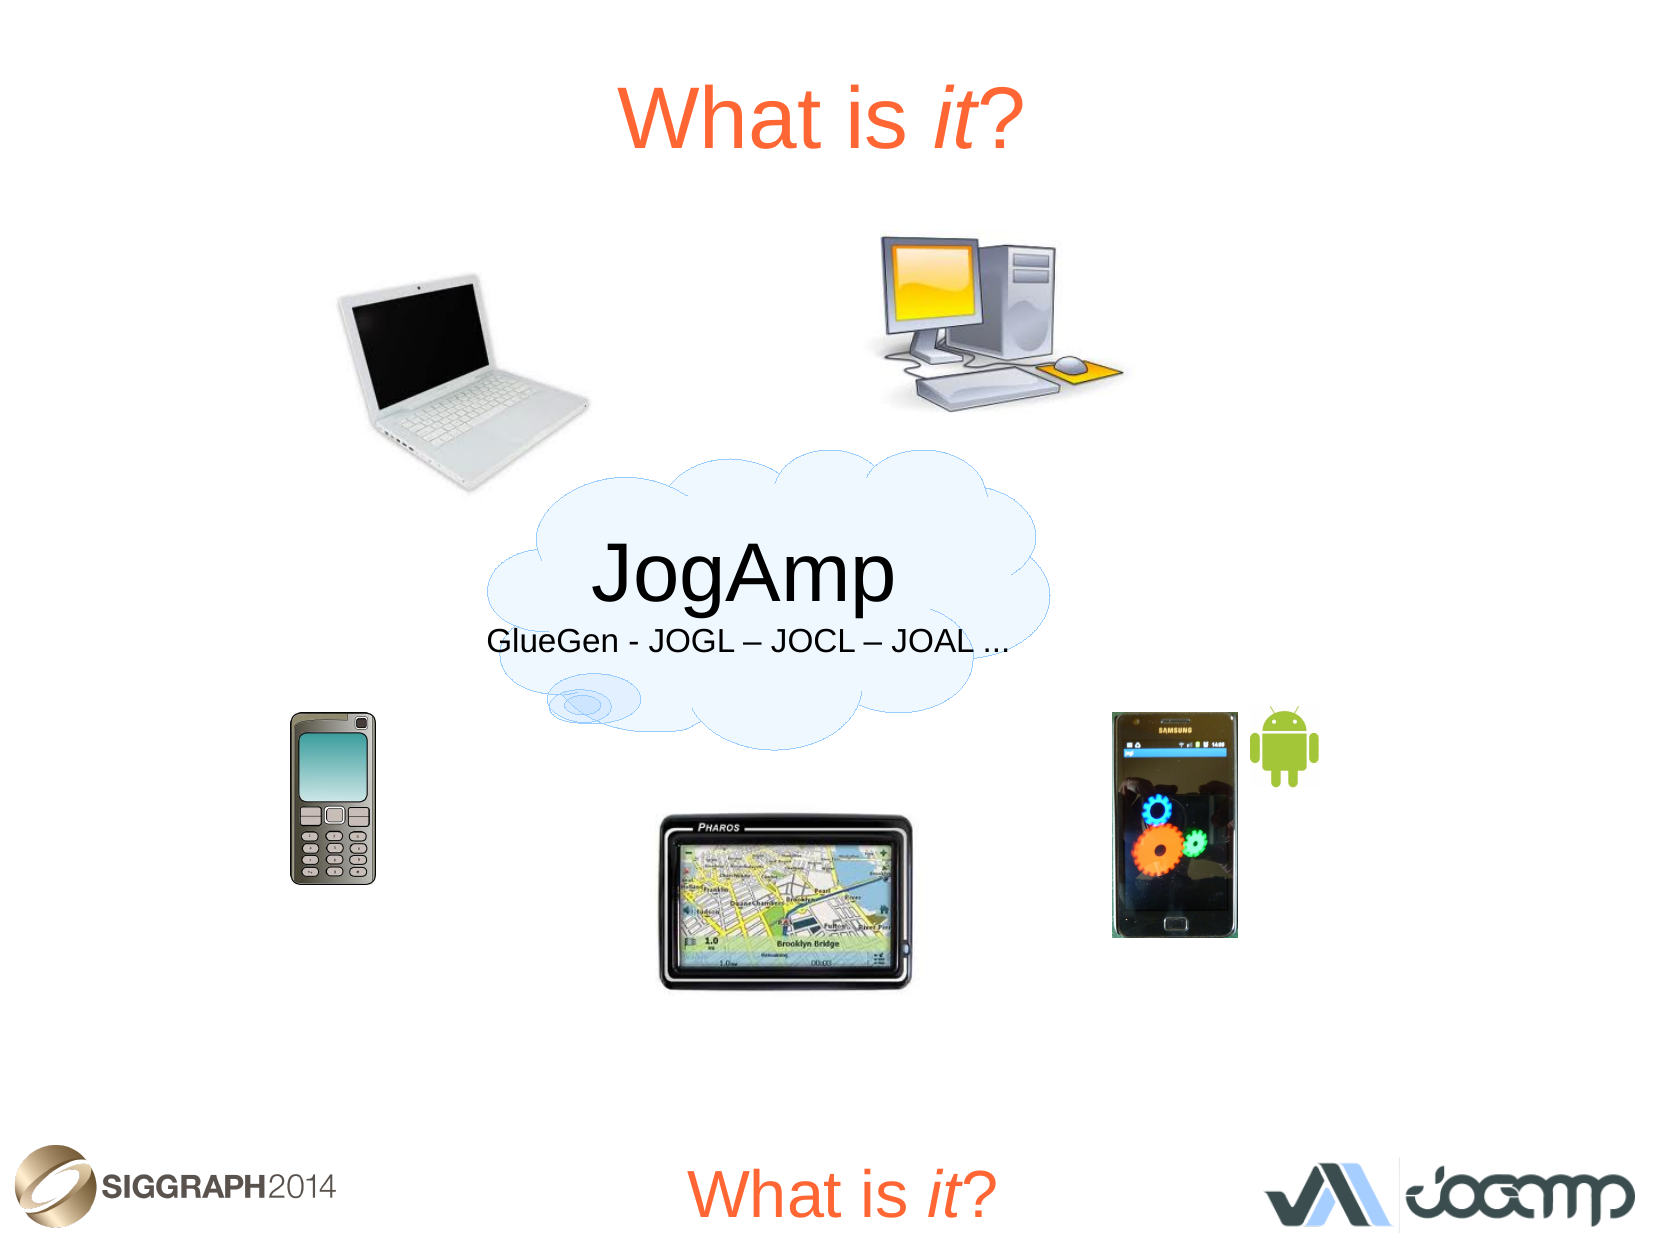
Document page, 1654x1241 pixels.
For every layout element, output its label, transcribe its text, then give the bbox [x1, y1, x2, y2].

picture [1262, 1157, 1635, 1233]
picture [637, 795, 938, 1013]
picture [327, 262, 601, 502]
text_box What is it? [672, 1149, 1014, 1239]
title What is it? [68, 49, 1576, 188]
picture [7, 1133, 343, 1239]
picture [290, 712, 376, 885]
picture [1250, 706, 1319, 788]
text_box JogAmp GlueGen - JOGL – JOCL – JOAL ... [487, 450, 1051, 751]
picture [1112, 712, 1238, 938]
picture [862, 212, 1136, 413]
